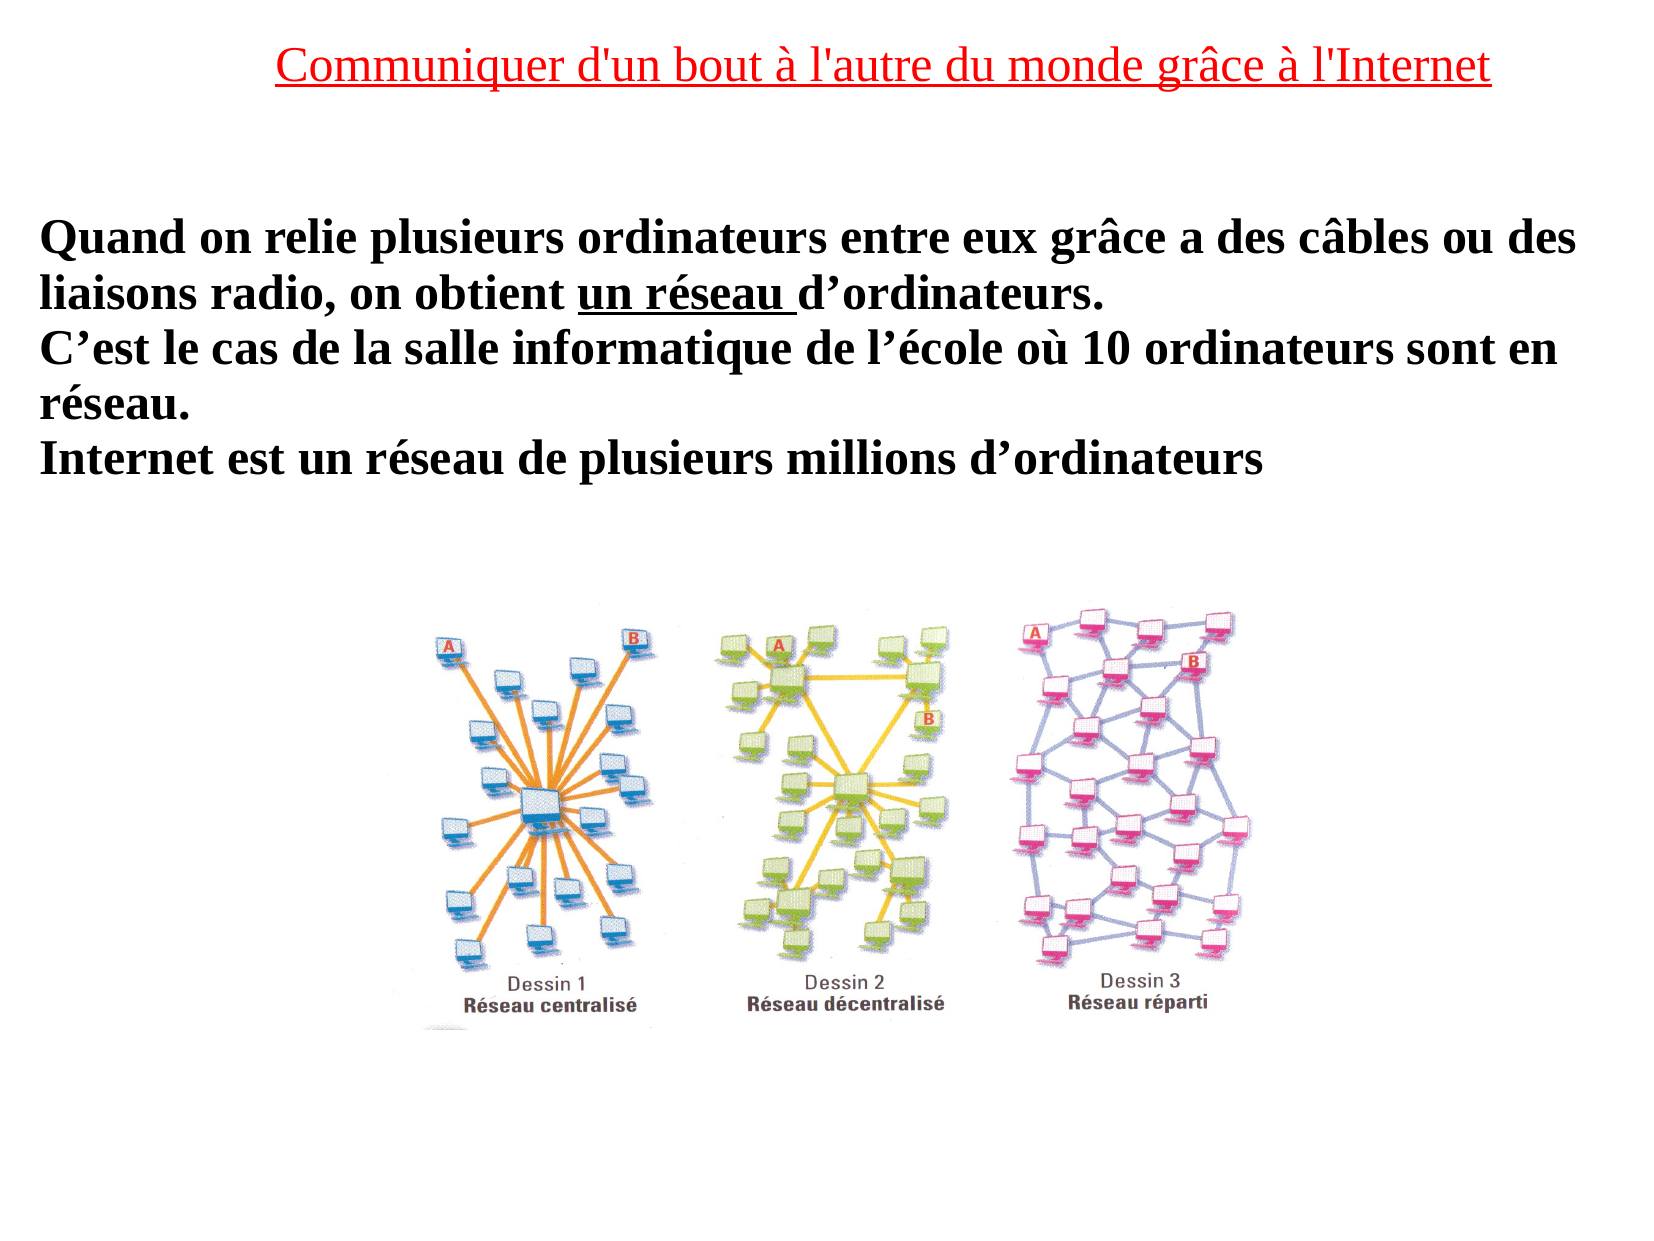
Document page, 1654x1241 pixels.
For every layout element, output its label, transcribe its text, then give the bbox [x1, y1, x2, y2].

picture [382, 590, 1270, 1030]
text_box Quand on relie plusieurs ordinateurs entre eux grâce a des câbles ou des liaisons radio, on obtient un réseau d’ordinateurs. C’est le cas de la salle informatique de l’école où 10 ordinateurs sont en réseau. Internet est un réseau de plusieurs millions d’ordinateurs [24, 202, 1654, 500]
text_box Communiquer d'un bout à l'autre du monde grâce à l'Internet [54, 29, 1654, 202]
